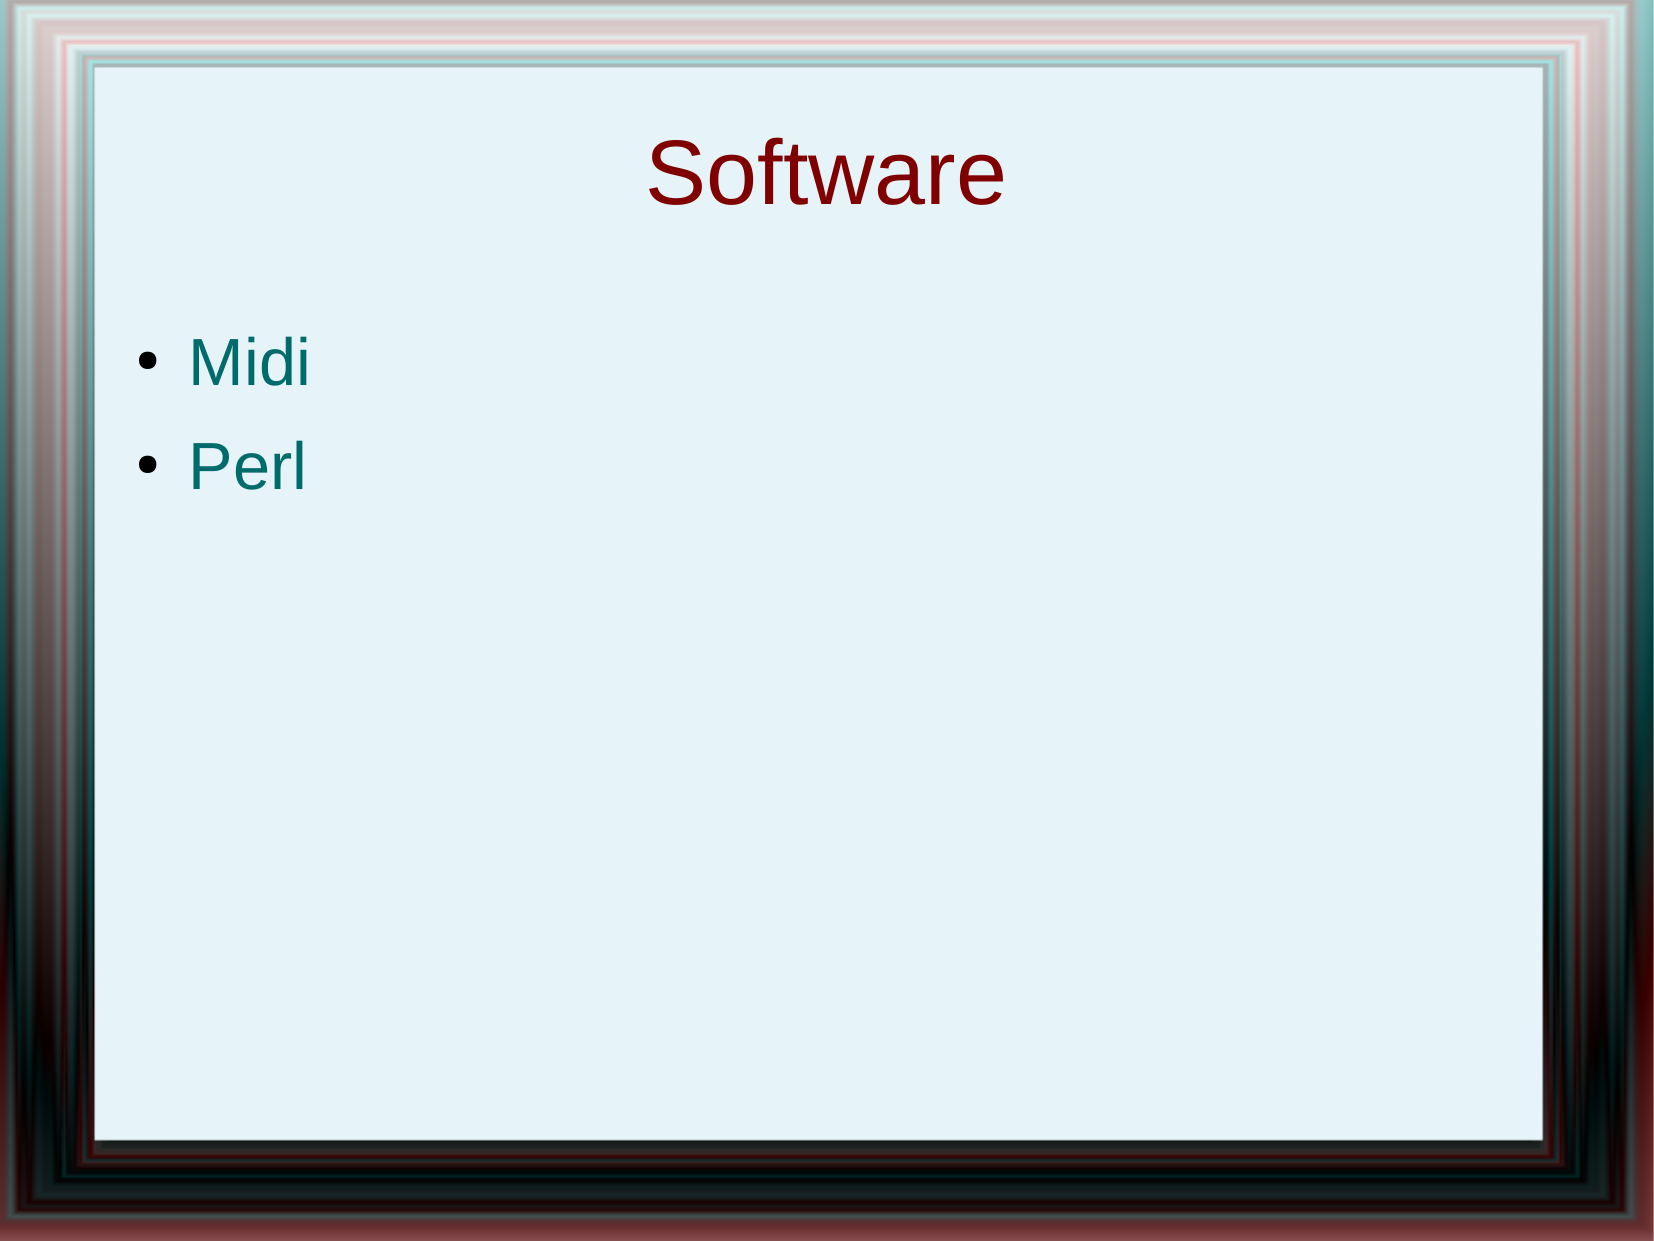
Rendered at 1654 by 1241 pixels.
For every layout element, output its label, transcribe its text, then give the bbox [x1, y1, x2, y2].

title Software [118, 95, 1536, 250]
list Midi Perl [118, 324, 1506, 931]
picture [0, 0, 1654, 1241]
